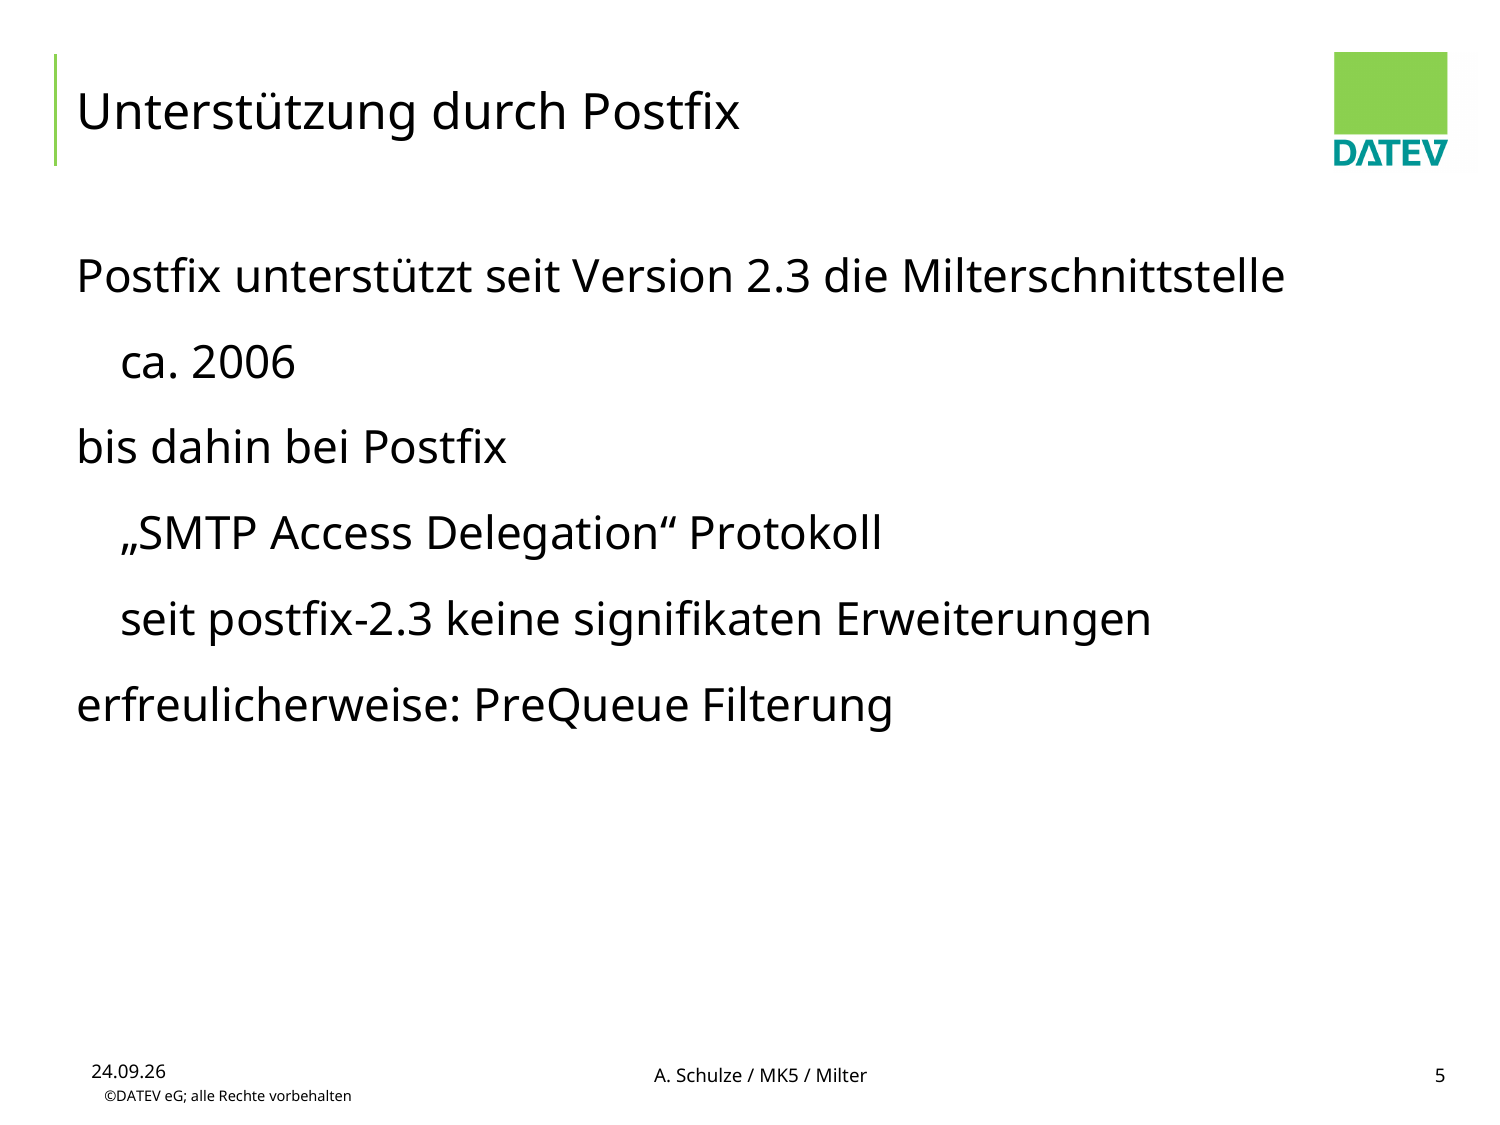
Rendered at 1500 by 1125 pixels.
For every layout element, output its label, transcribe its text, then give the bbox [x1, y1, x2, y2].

title Unterstützung durch Postfix [76, 46, 1235, 174]
list Postfix unterstützt seit Version 2.3 die Milterschnittstelle ca. 2006 bis dahin bei Postfix „SMTP Access Delegation“ Protokoll seit postfix-2.3 keine signifikaten Erweiterungen erfreulicherweise: PreQueue Filterung [76, 243, 1447, 1026]
picture [1333, 52, 1478, 173]
